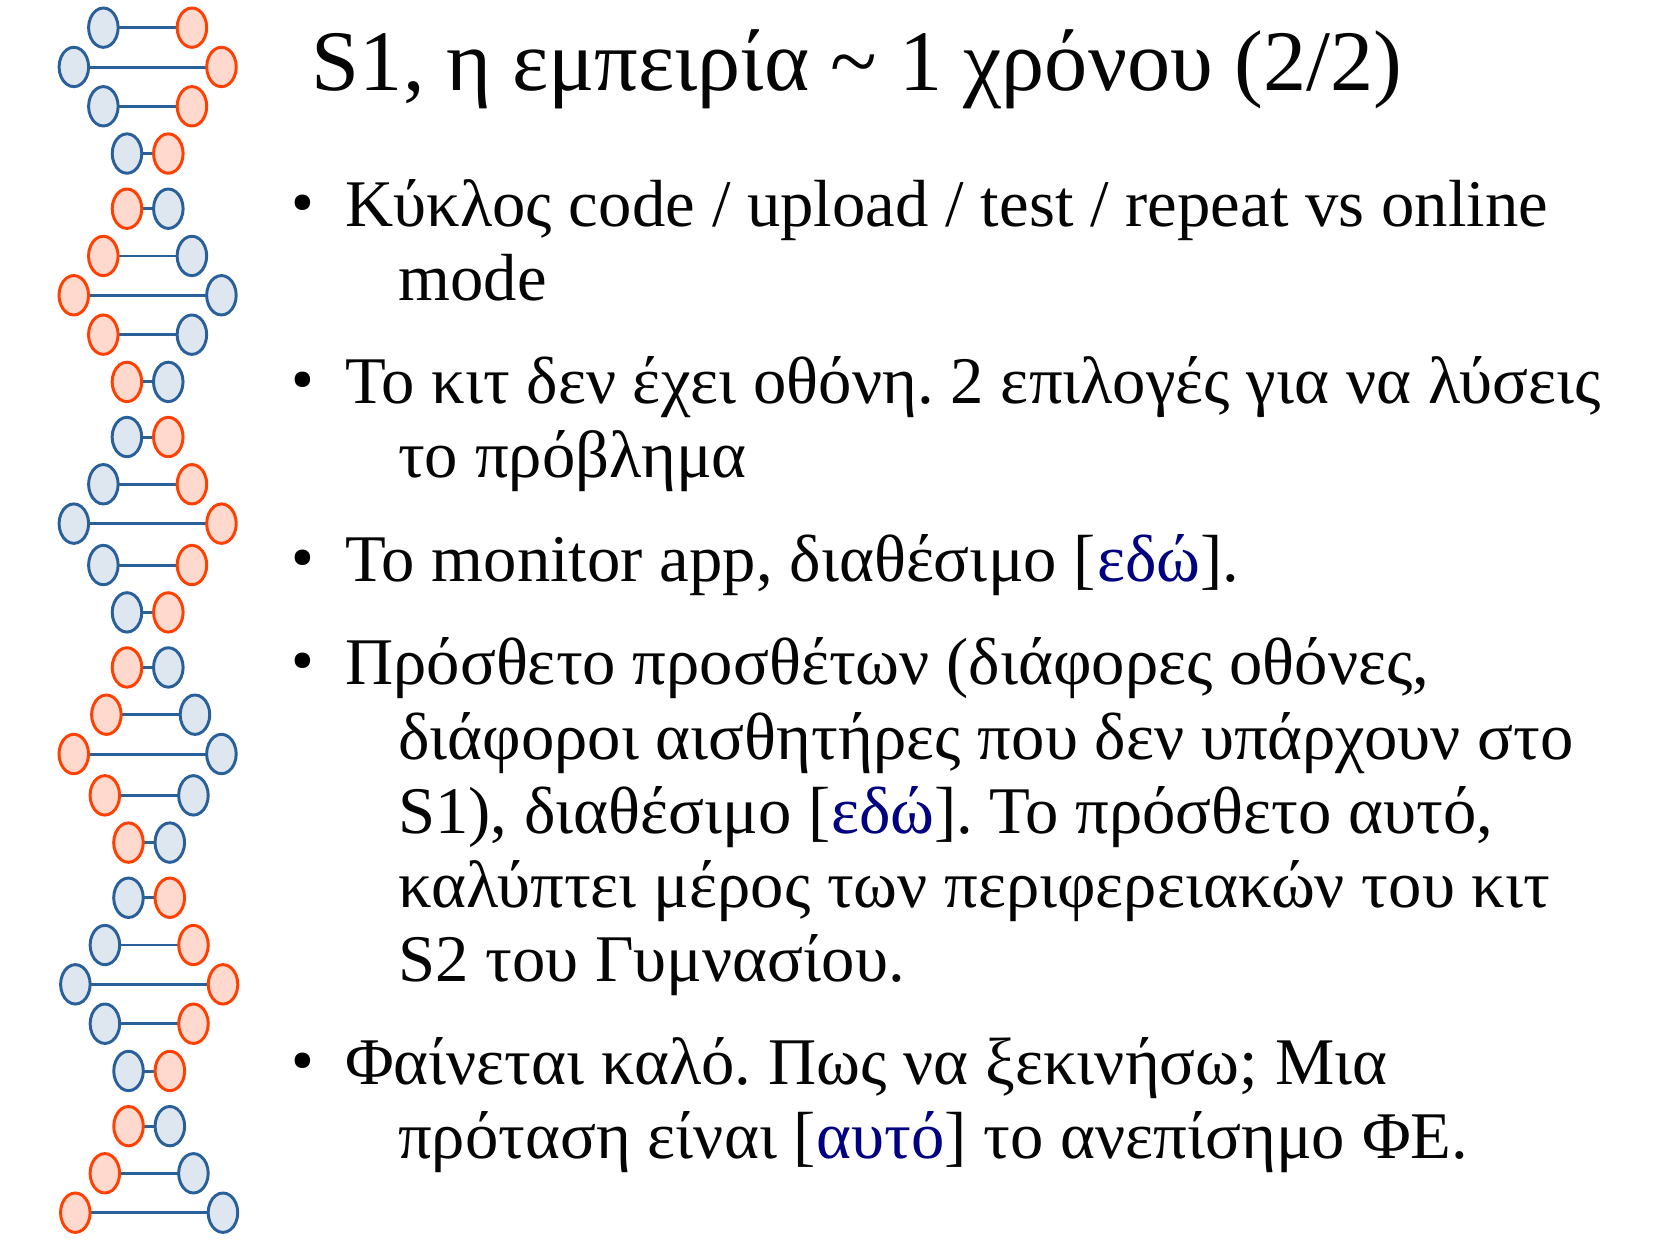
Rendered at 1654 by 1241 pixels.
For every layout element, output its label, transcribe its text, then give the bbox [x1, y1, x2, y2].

title S1, η εμπειρία ~ 1 χρόνου (2/2) [113, 9, 1602, 113]
list Κύκλος code / upload / test / repeat vs online mode Το κιτ δεν έχει οθόνη. 2 επιλογές για να λύσεις το πρόβλημα Το monitor app, διαθέσιμο [εδώ]. Πρόσθετο προσθέτων (διάφορες οθόνες, διάφοροι αισθητήρες που δεν υπάρχουν στο S1), διαθέσιμο [εδώ]. Το πρόσθετο αυτό, καλύπτει μέρος των περιφερειακών του κιτ S2 του Γυμνασίου. Φαίνεται καλό. Πως να ξεκινήσω; Μια πρόταση είναι [αυτό] το ανεπίσημο ΦΕ. [256, 166, 1630, 1218]
